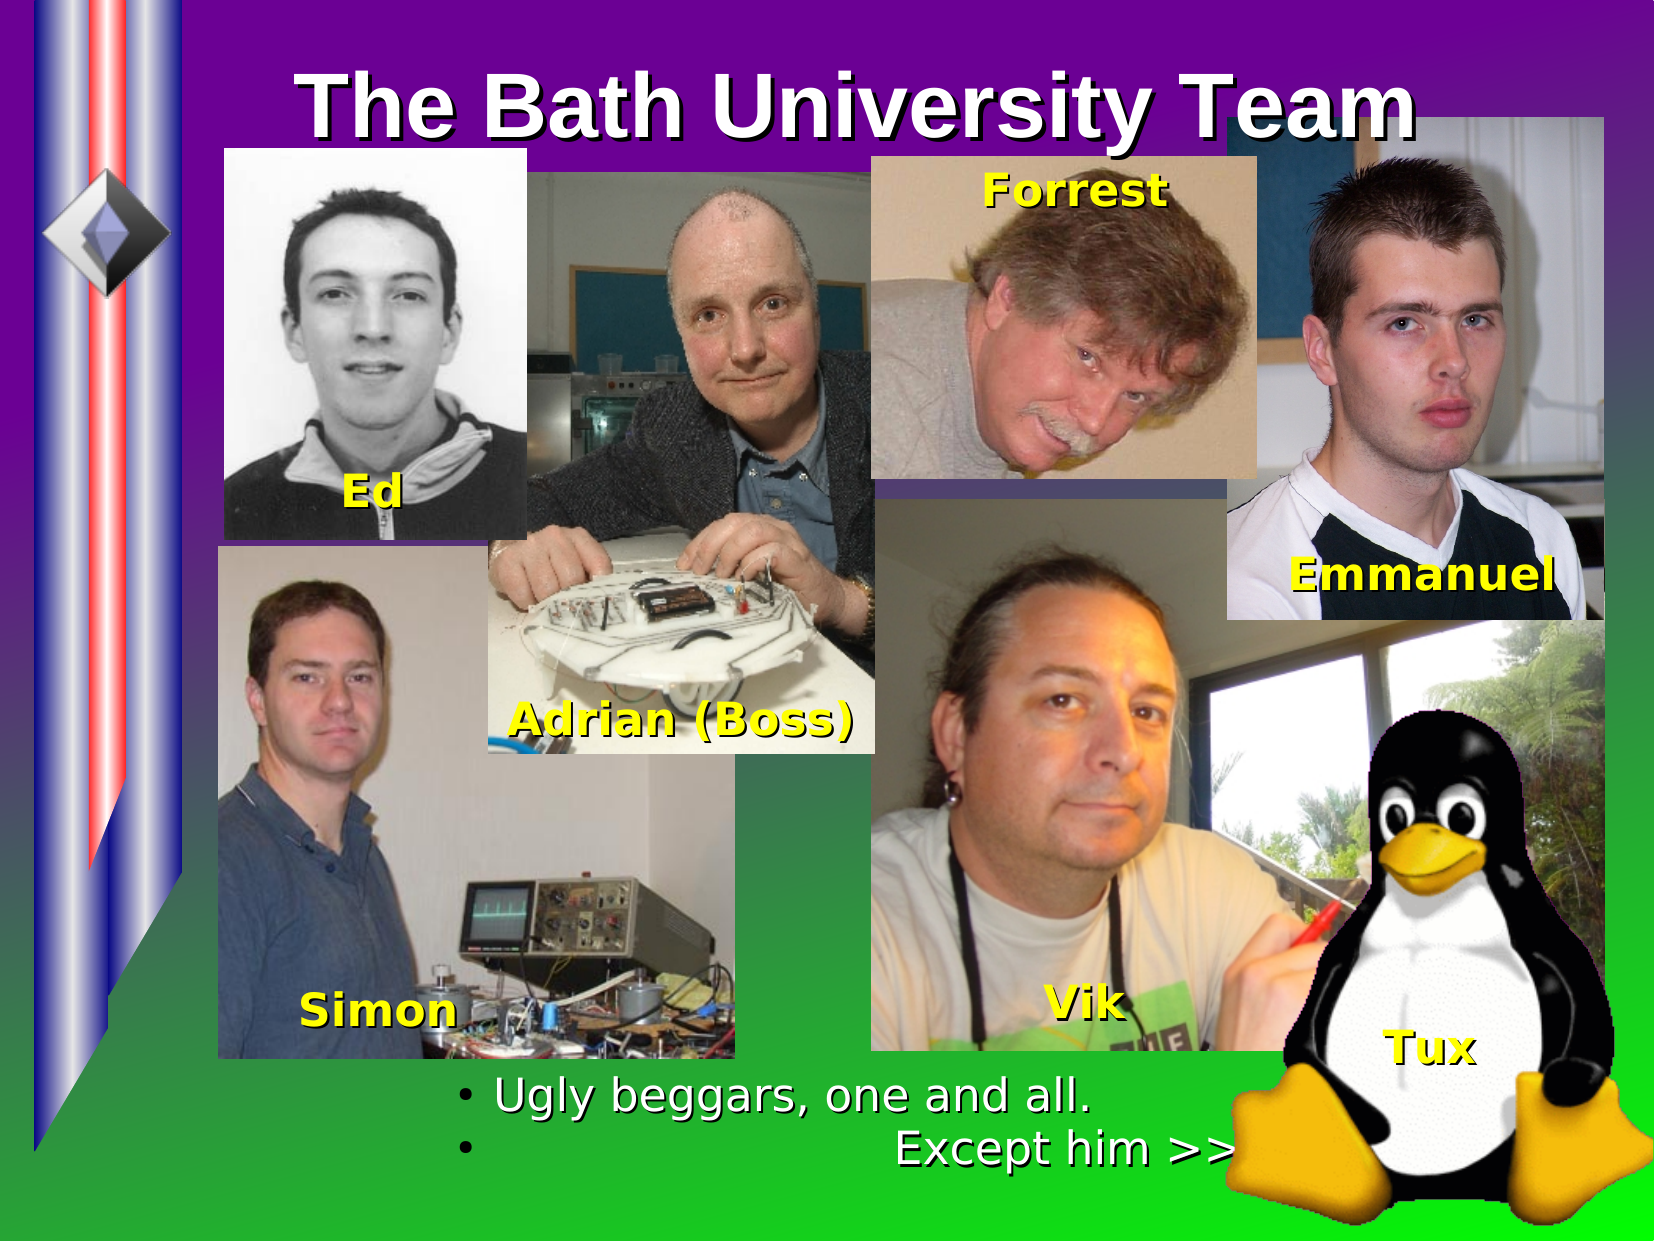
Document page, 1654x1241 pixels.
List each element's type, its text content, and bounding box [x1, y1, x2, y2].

text_box Vik [941, 976, 1227, 1030]
title The Bath University Team [123, 26, 1536, 186]
text_box Simon [235, 984, 521, 1038]
picture [40, 165, 174, 299]
text_box Emmanuel [1278, 548, 1565, 602]
text_box Tux [1286, 1020, 1573, 1075]
subtitle Ugly beggars, one and all. Except him >>> [386, 1023, 1183, 1222]
text_box [1398, 590, 1654, 709]
text_box Ed [229, 465, 516, 519]
picture [218, 117, 1654, 1241]
text_box Forrest [931, 186, 1218, 218]
text_box Adrian (Boss) [491, 692, 870, 747]
